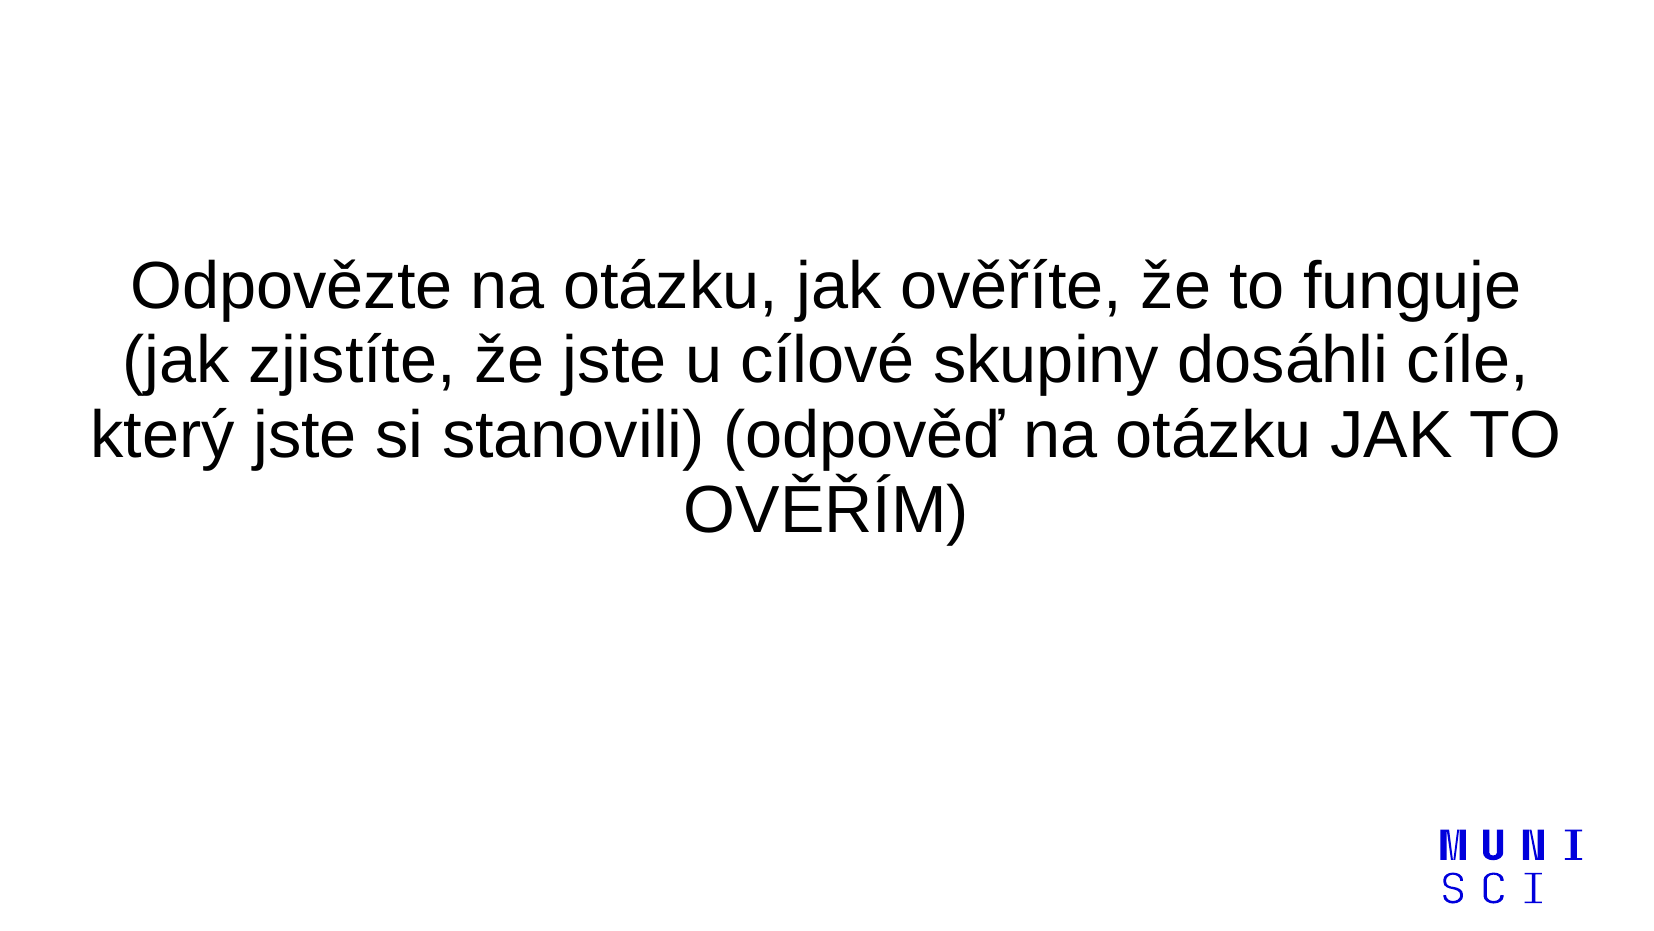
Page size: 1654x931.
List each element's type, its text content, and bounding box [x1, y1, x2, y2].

subtitle Odpovězte na otázku, jak ověříte, že to funguje (jak zjistíte, že jste u cílové skupiny dosáhli cíle, který jste si stanovili) (odpověď na otázku JAK TO OVĚŘÍM) [82, 37, 1571, 758]
